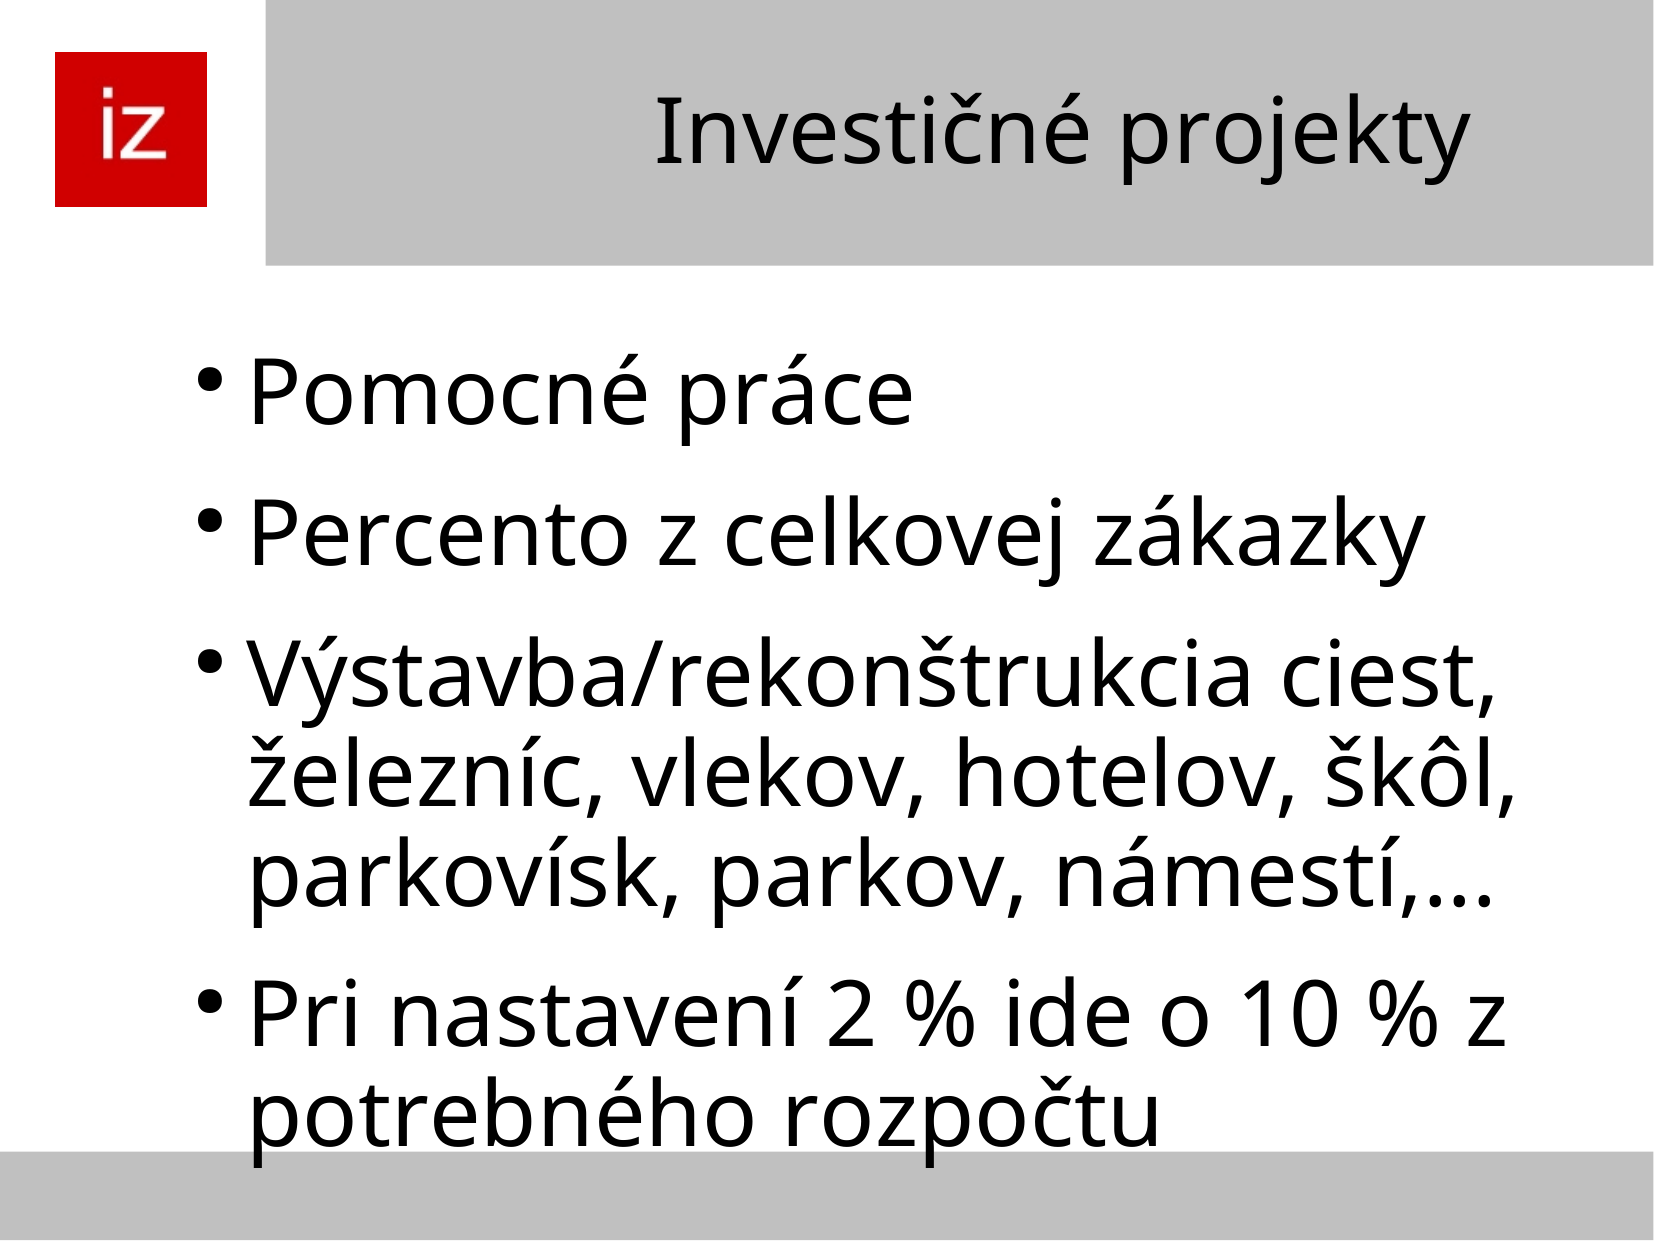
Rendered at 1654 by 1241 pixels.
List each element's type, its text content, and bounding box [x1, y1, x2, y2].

picture [55, 52, 207, 207]
list Pomocné práce Percento z celkovej zákazky Výstavba/rekonštrukcia ciest, železníc, vlekov, hotelov, škôl, parkovísk, parkov, námestí,... Pri nastavení 2 % ide o 10 % z potrebného rozpočtu [121, 344, 1533, 1126]
title Investičné projekty [561, 29, 1565, 237]
